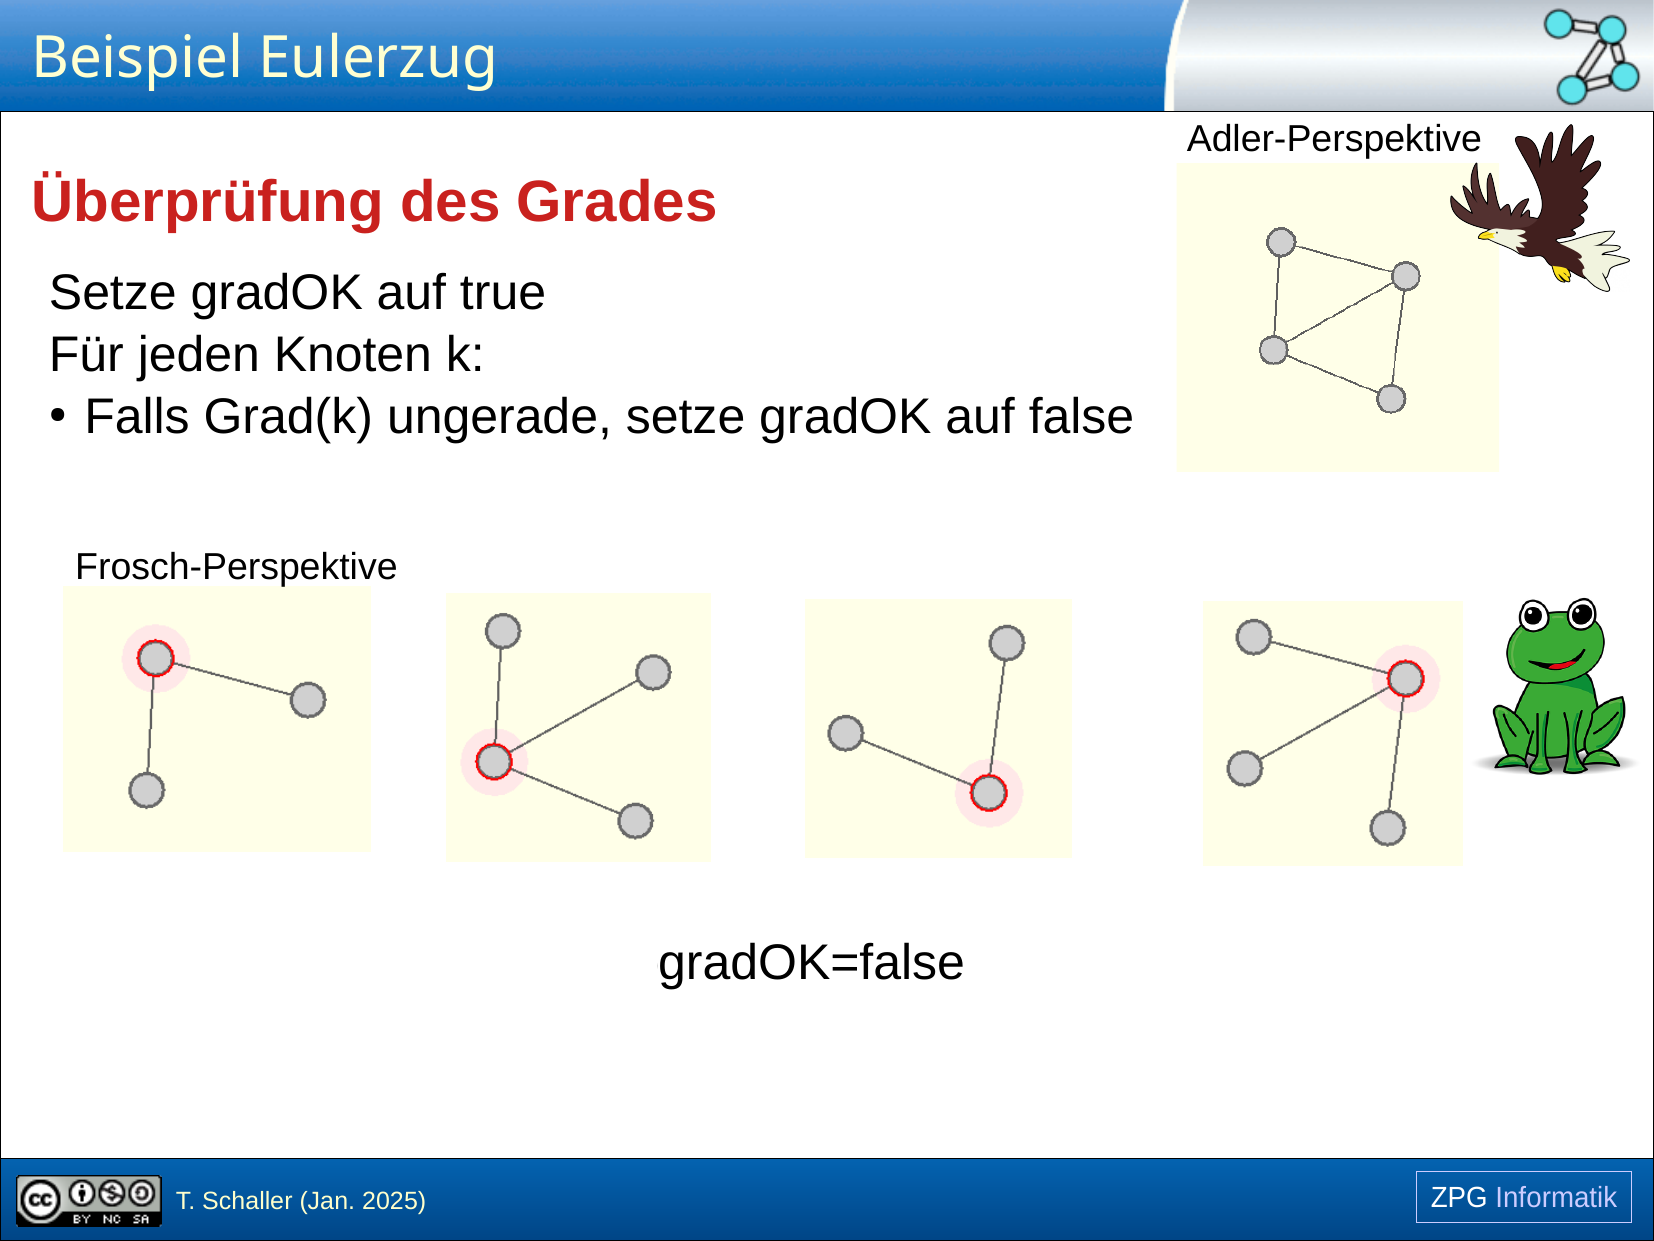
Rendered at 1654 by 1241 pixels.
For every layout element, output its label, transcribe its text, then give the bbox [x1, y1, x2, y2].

text_box Setze gradOK auf true Für jeden Knoten k: Falls Grad(k) ungerade, setze gradOK auf false [48, 264, 1424, 629]
text_box Adler-Perspektive [1172, 110, 1503, 168]
picture [1176, 124, 1630, 472]
picture [805, 599, 1072, 858]
picture [1203, 563, 1654, 866]
picture [446, 593, 711, 862]
text_box Überprüfung des Grades [31, 168, 900, 235]
text_box gradOK=false [658, 934, 1297, 1022]
title Beispiel Eulerzug [31, 16, 1151, 94]
picture [63, 637, 371, 853]
text_box Frosch-Perspektive [60, 538, 415, 637]
picture [0, 0, 1654, 111]
picture [16, 1175, 162, 1227]
